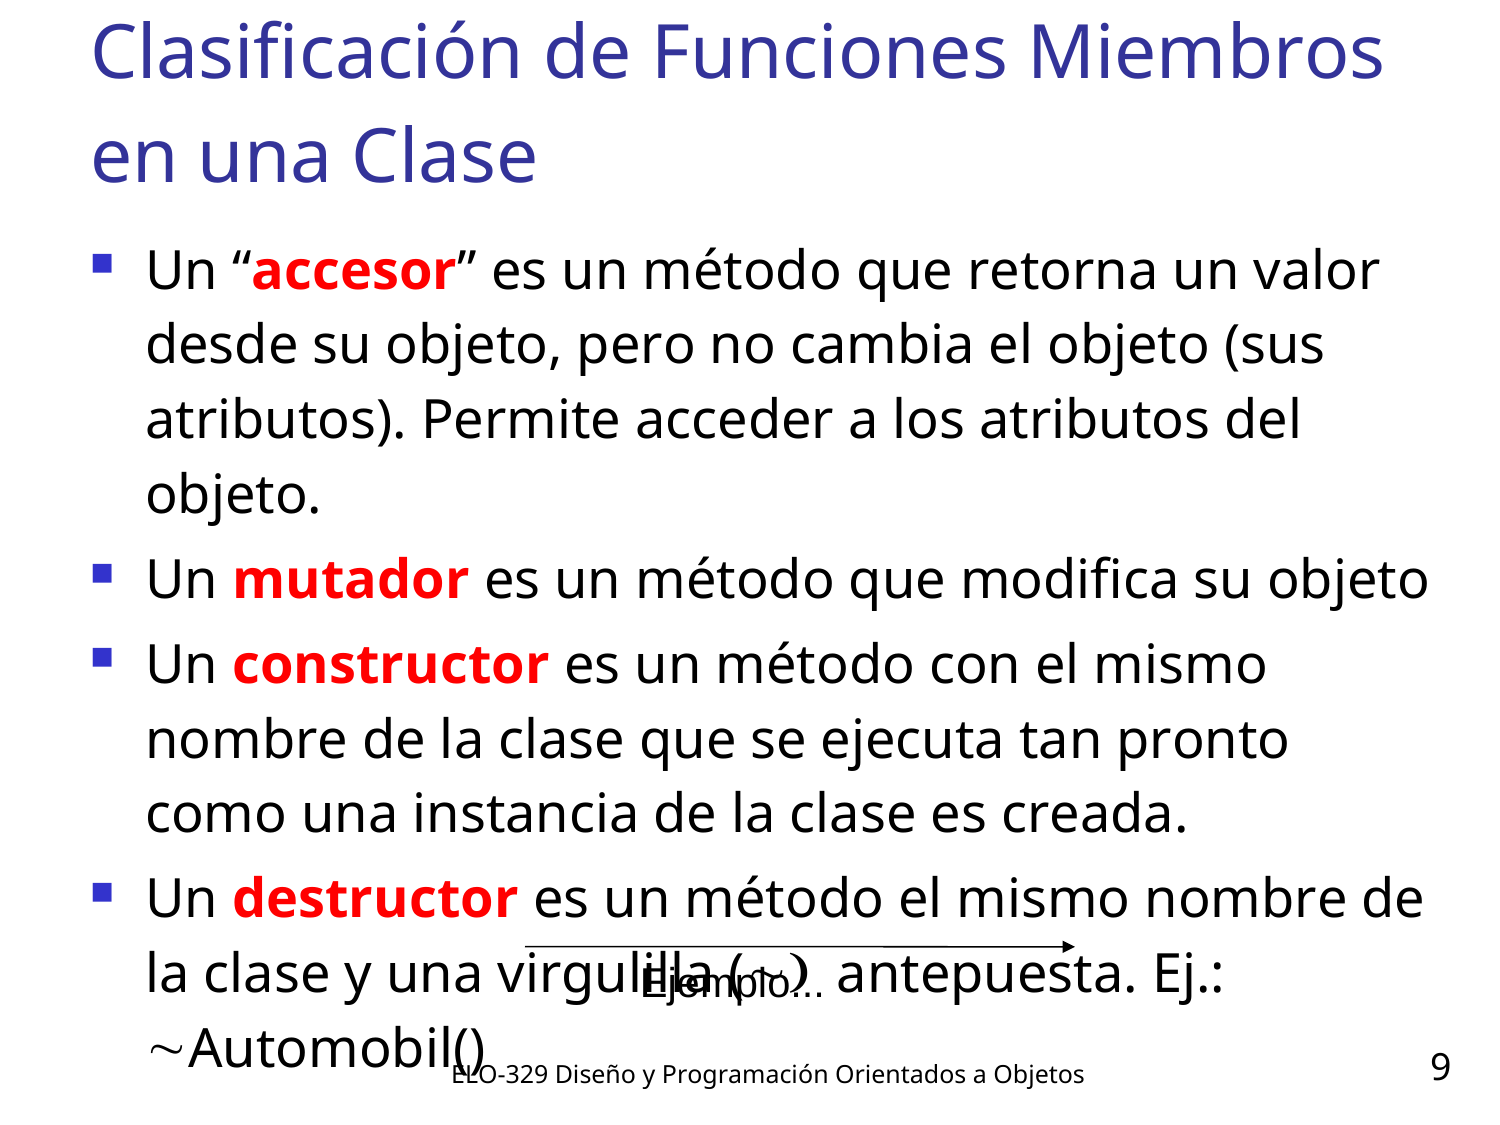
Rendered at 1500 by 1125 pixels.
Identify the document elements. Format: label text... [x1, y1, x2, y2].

title Clasificación de Funciones Miembros en una Clase [75, 30, 1500, 212]
list Un “accesor” es un método que retorna un valor desde su objeto, pero no cambia el objeto (sus atributos). Permite acceder a los atributos del objeto. Un mutador es un método que modifica su objeto Un constructor es un método con el mismo nombre de la clase que se ejecuta tan pronto como una instancia de la clase es creada. Un destructor es un método el mismo nombre de la clase y una virgulilla () antepuesta. Ej.: Automobil()‏ [75, 222, 1462, 1043]
